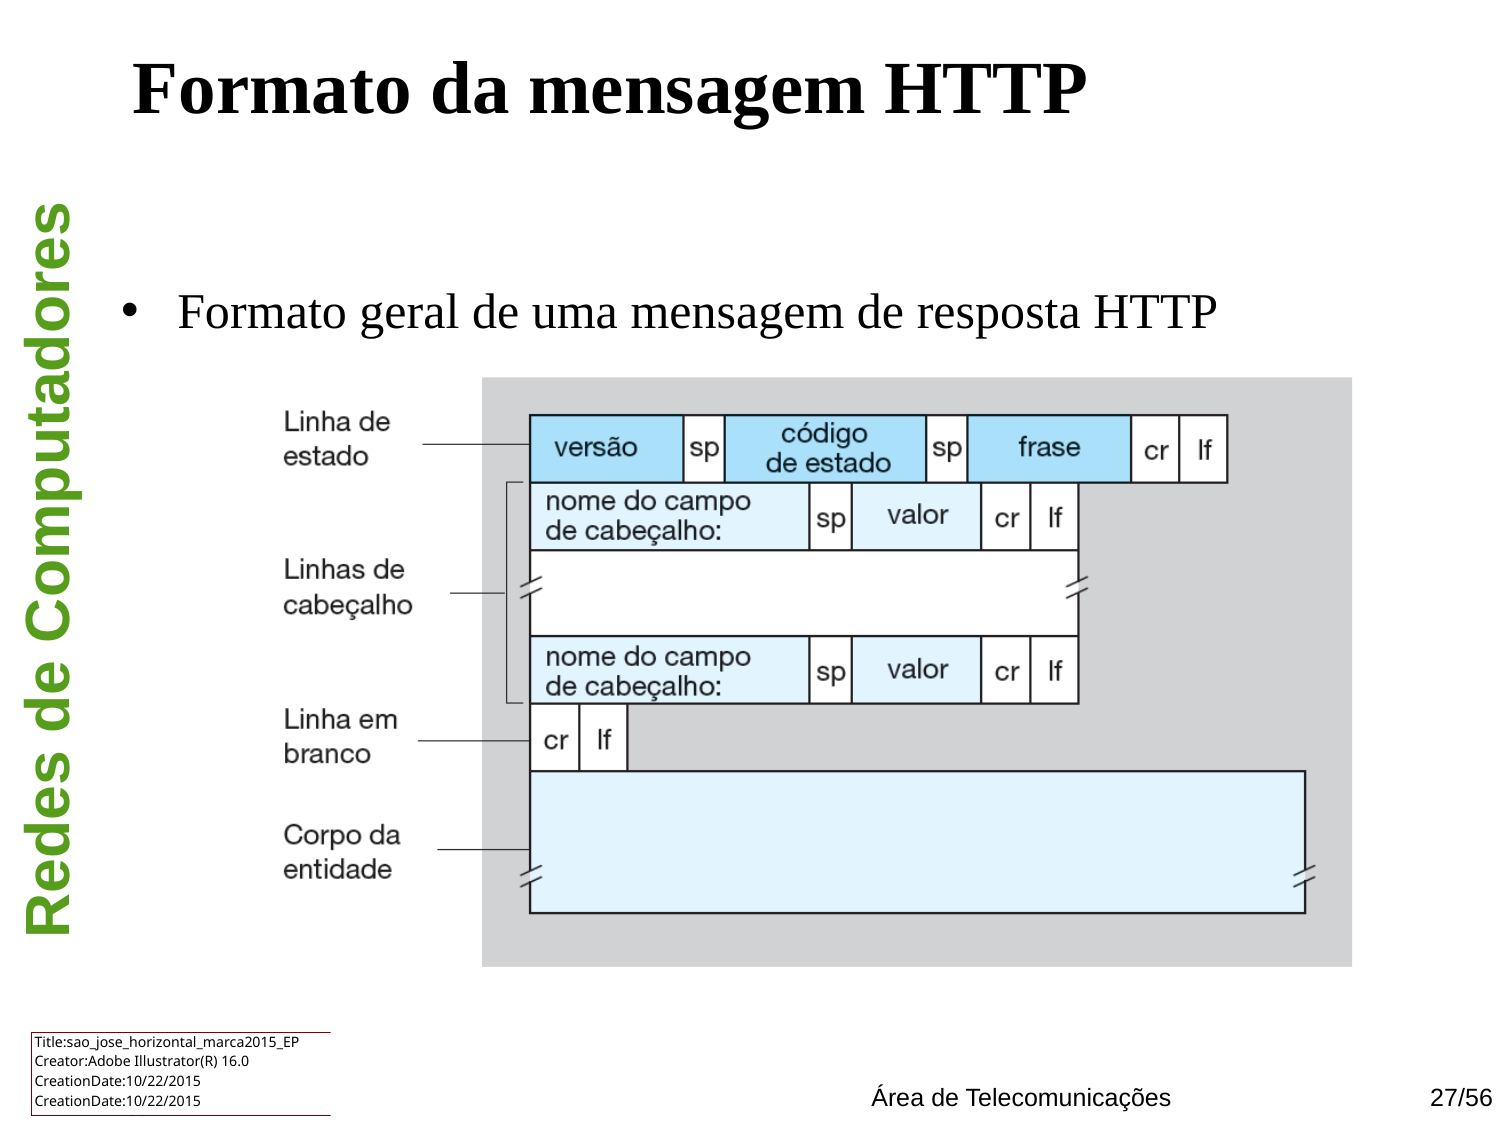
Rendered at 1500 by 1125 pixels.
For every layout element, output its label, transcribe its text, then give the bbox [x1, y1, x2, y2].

text_box Formato da mensagem HTTP [118, 30, 1382, 315]
picture [276, 366, 1359, 975]
text_box Formato geral de uma mensagem de resposta HTTP [106, 271, 1500, 981]
